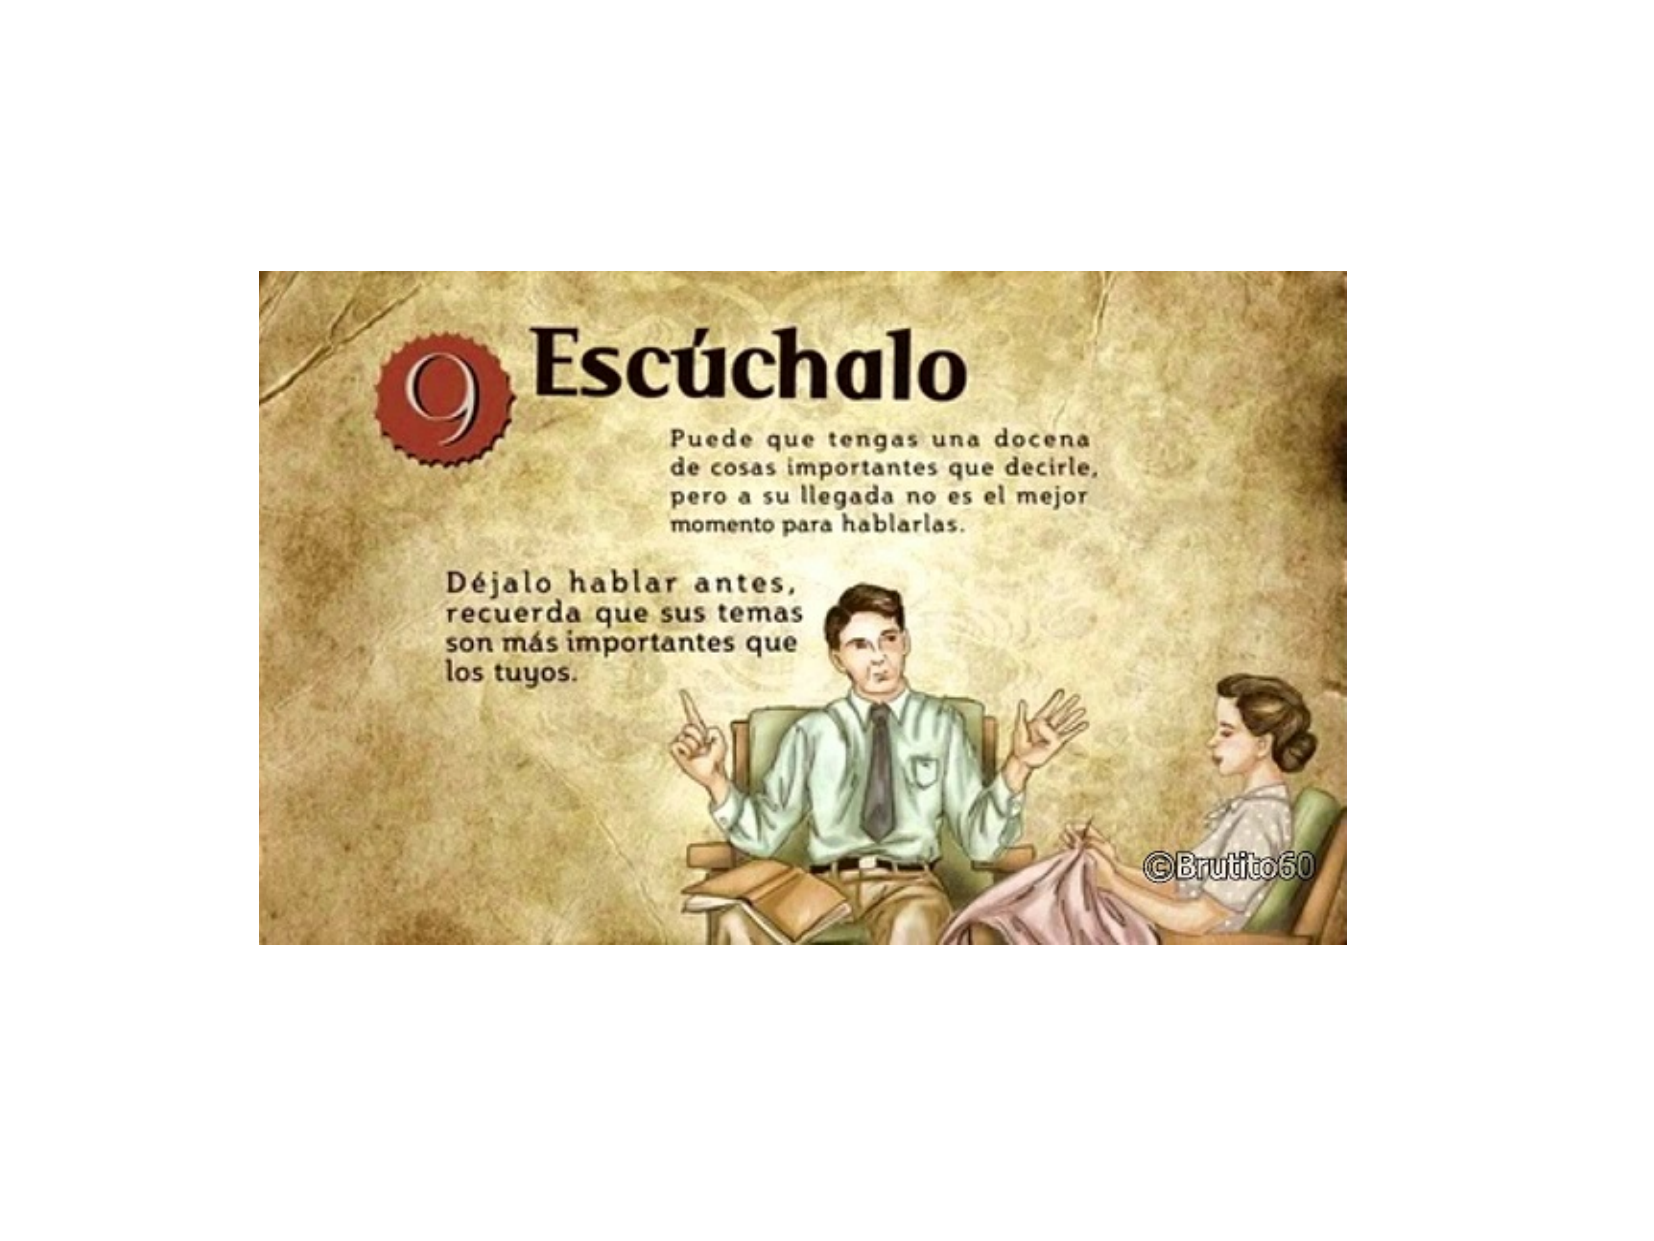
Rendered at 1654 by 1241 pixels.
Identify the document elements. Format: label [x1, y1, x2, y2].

picture [259, 271, 1347, 945]
